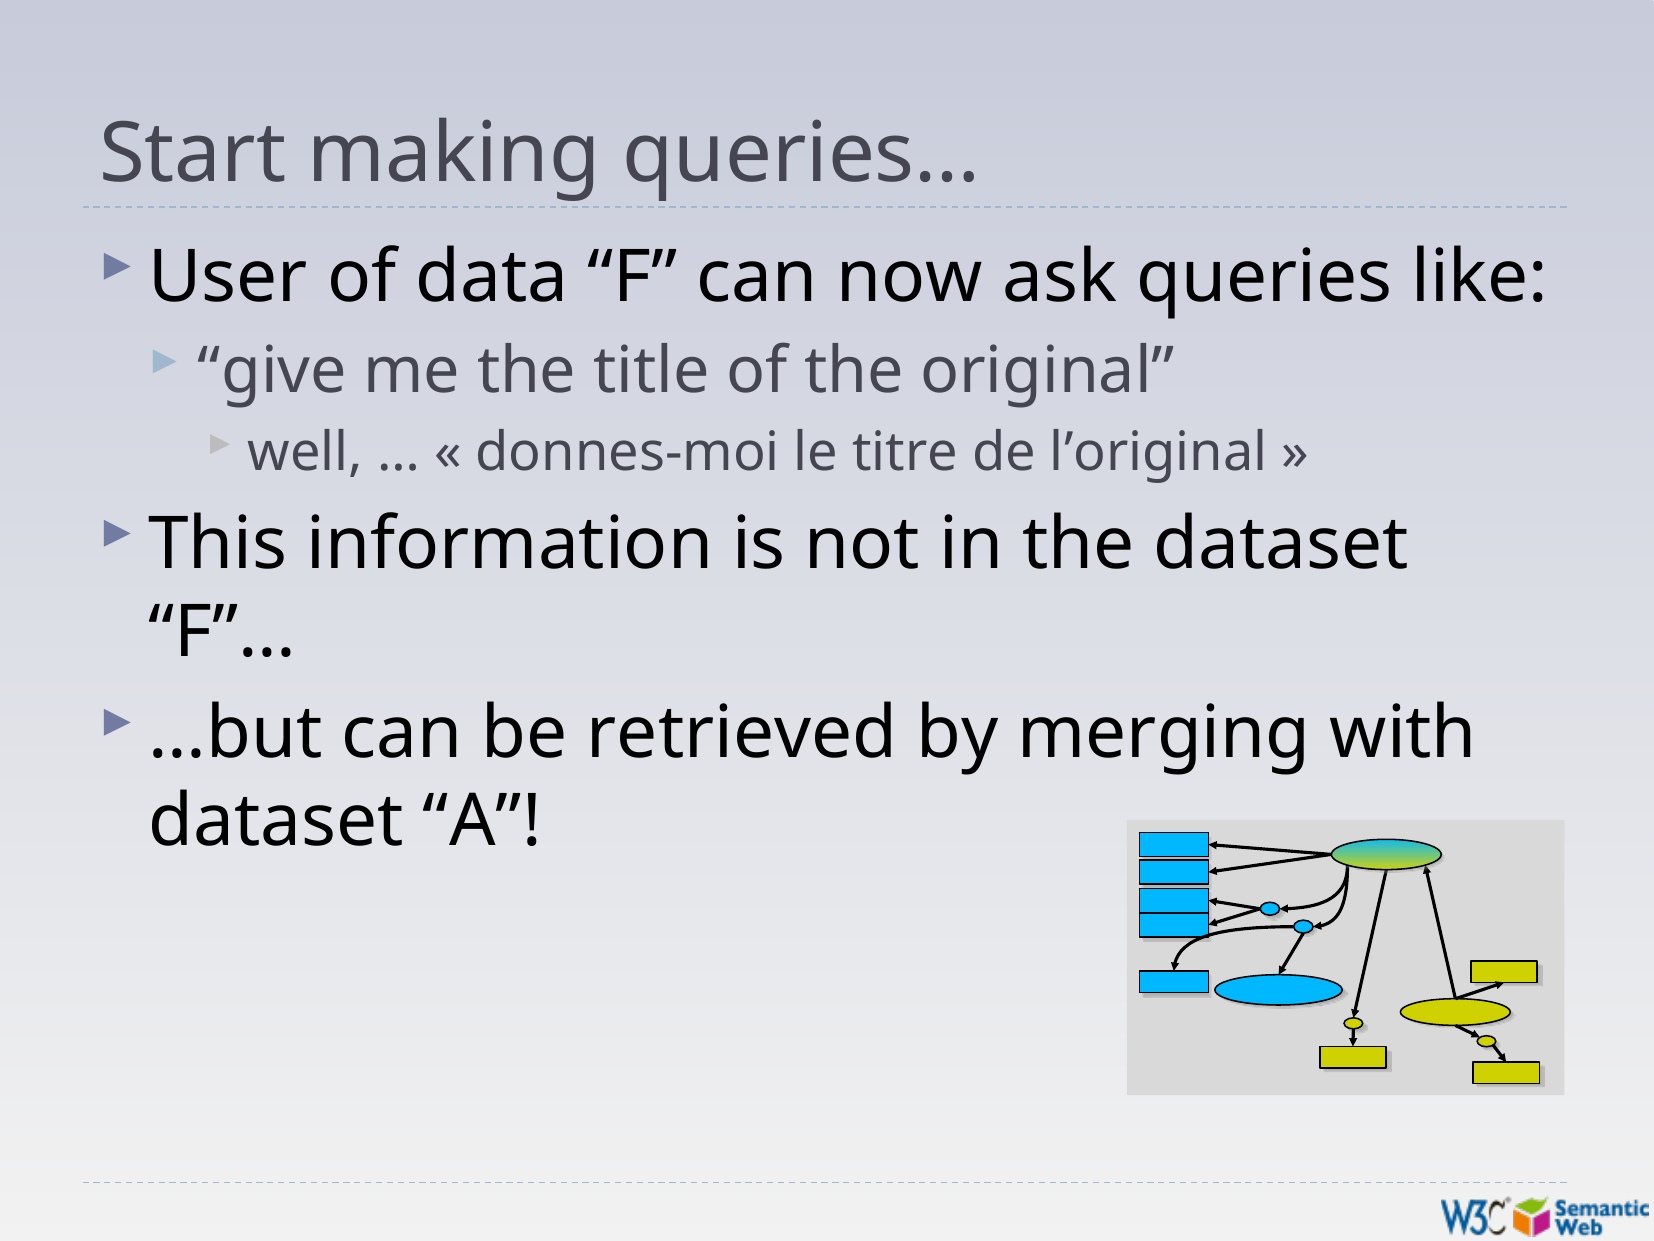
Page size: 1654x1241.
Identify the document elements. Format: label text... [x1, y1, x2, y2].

title Start making queries… [82, 27, 1572, 207]
picture [1441, 1195, 1649, 1237]
list User of data “F” can now ask queries like: “give me the title of the original” well, … « donnes-moi le titre de l’original » This information is not in the dataset “F”… …but can be retrieved by merging with dataset “A”! [82, 220, 1572, 1114]
text_box [1126, 819, 1565, 1096]
